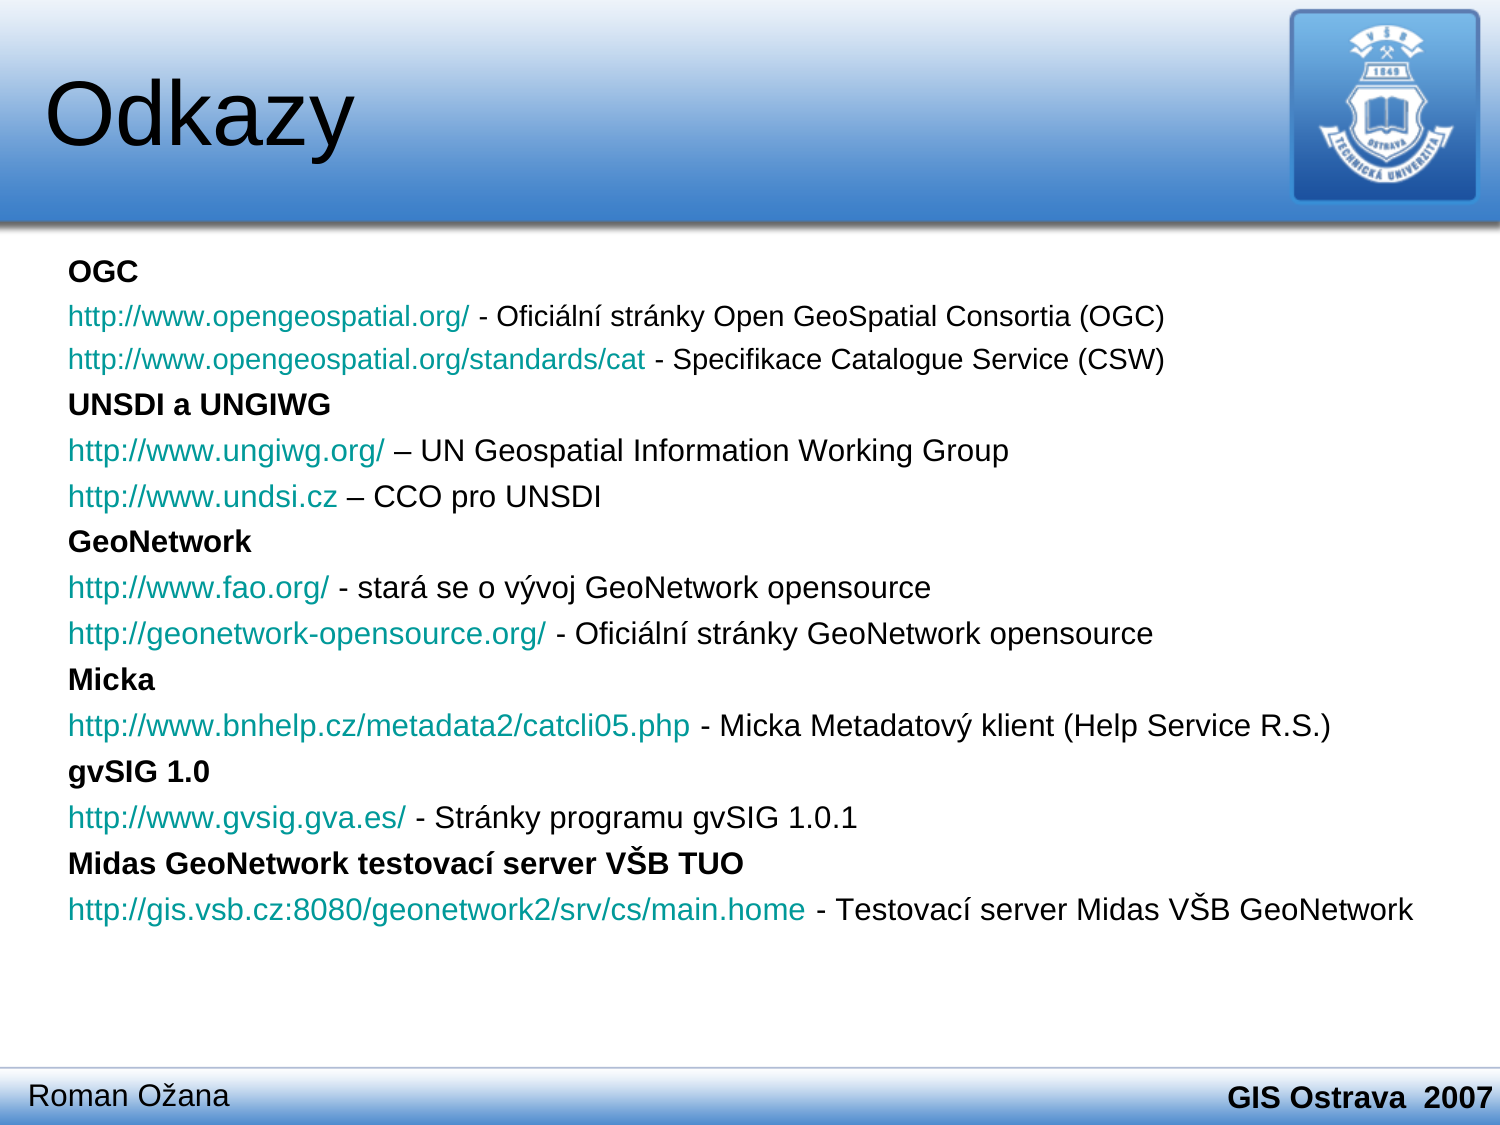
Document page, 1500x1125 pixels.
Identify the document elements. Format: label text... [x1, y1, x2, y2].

list OGC http://www.opengeospatial.org/ - Oficiální stránky Open GeoSpatial Consortia (OGC) http://www.opengeospatial.org/standards/cat - Specifikace Catalogue Service (CSW) UNSDI a UNGIWG http://www.ungiwg.org/ – UN Geospatial Information Working Group http://www.undsi.cz – CCO pro UNSDI GeoNetwork http://www.fao.org/ - stará se o vývoj GeoNetwork opensource http://geonetwork-opensource.org/ - Oficiální stránky GeoNetwork opensource Micka http://www.bnhelp.cz/metadata2/catcli05.php - Micka Metadatový klient (Help Service R.S.) gvSIG 1.0 http://www.gvsig.gva.es/ - Stránky programu gvSIG 1.0.1 Midas GeoNetwork testovací server VŠB TUO http://gis.vsb.cz:8080/geonetwork2/srv/cs/main.home - Testovací server Midas VŠB GeoNetwork [53, 243, 1471, 1069]
picture [0, 0, 1500, 1125]
title Odkazy [29, 31, 1235, 197]
